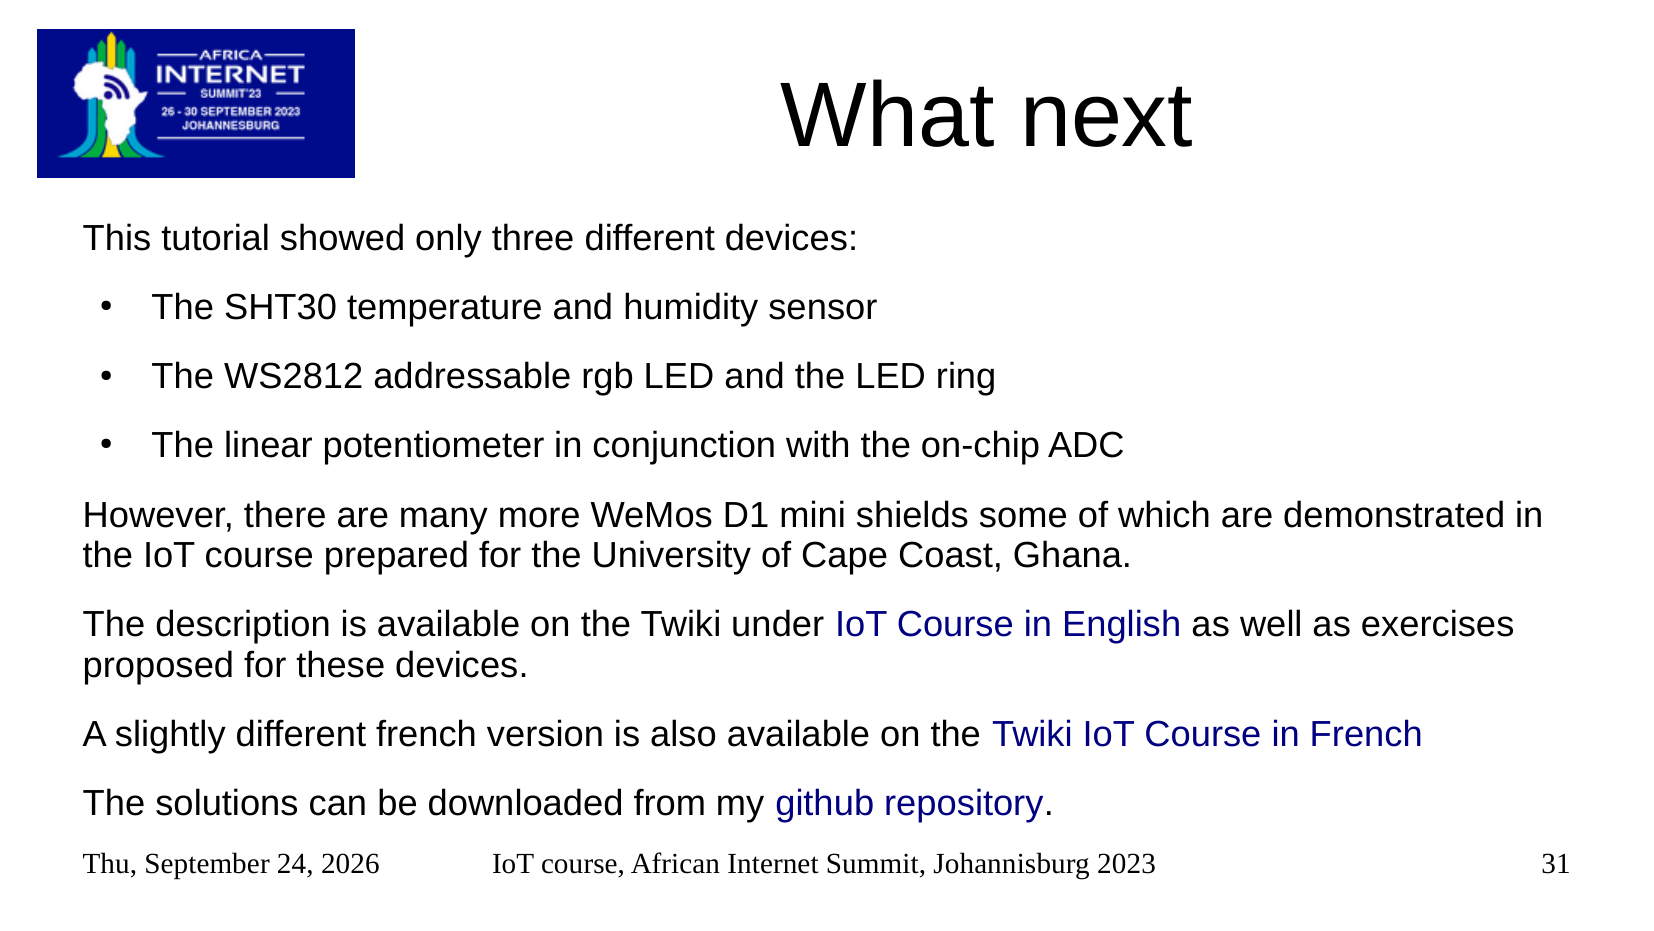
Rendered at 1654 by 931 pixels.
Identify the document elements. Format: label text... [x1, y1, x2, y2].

list This tutorial showed only three different devices: The SHT30 temperature and humidity sensor The WS2812 addressable rgb LED and the LED ring The linear potentiometer in conjunction with the on-chip ADC However, there are many more WeMos D1 mini shields some of which are demonstrated in the IoT course prepared for the University of Cape Coast, Ghana. The description is available on the Twiki under IoT Course in English as well as exercises proposed for these devices. A slightly different french version is also available on the Twiki IoT Course in French The solutions can be downloaded from my github repository. [82, 217, 1571, 827]
title What next [403, 37, 1571, 193]
picture [37, 29, 355, 178]
